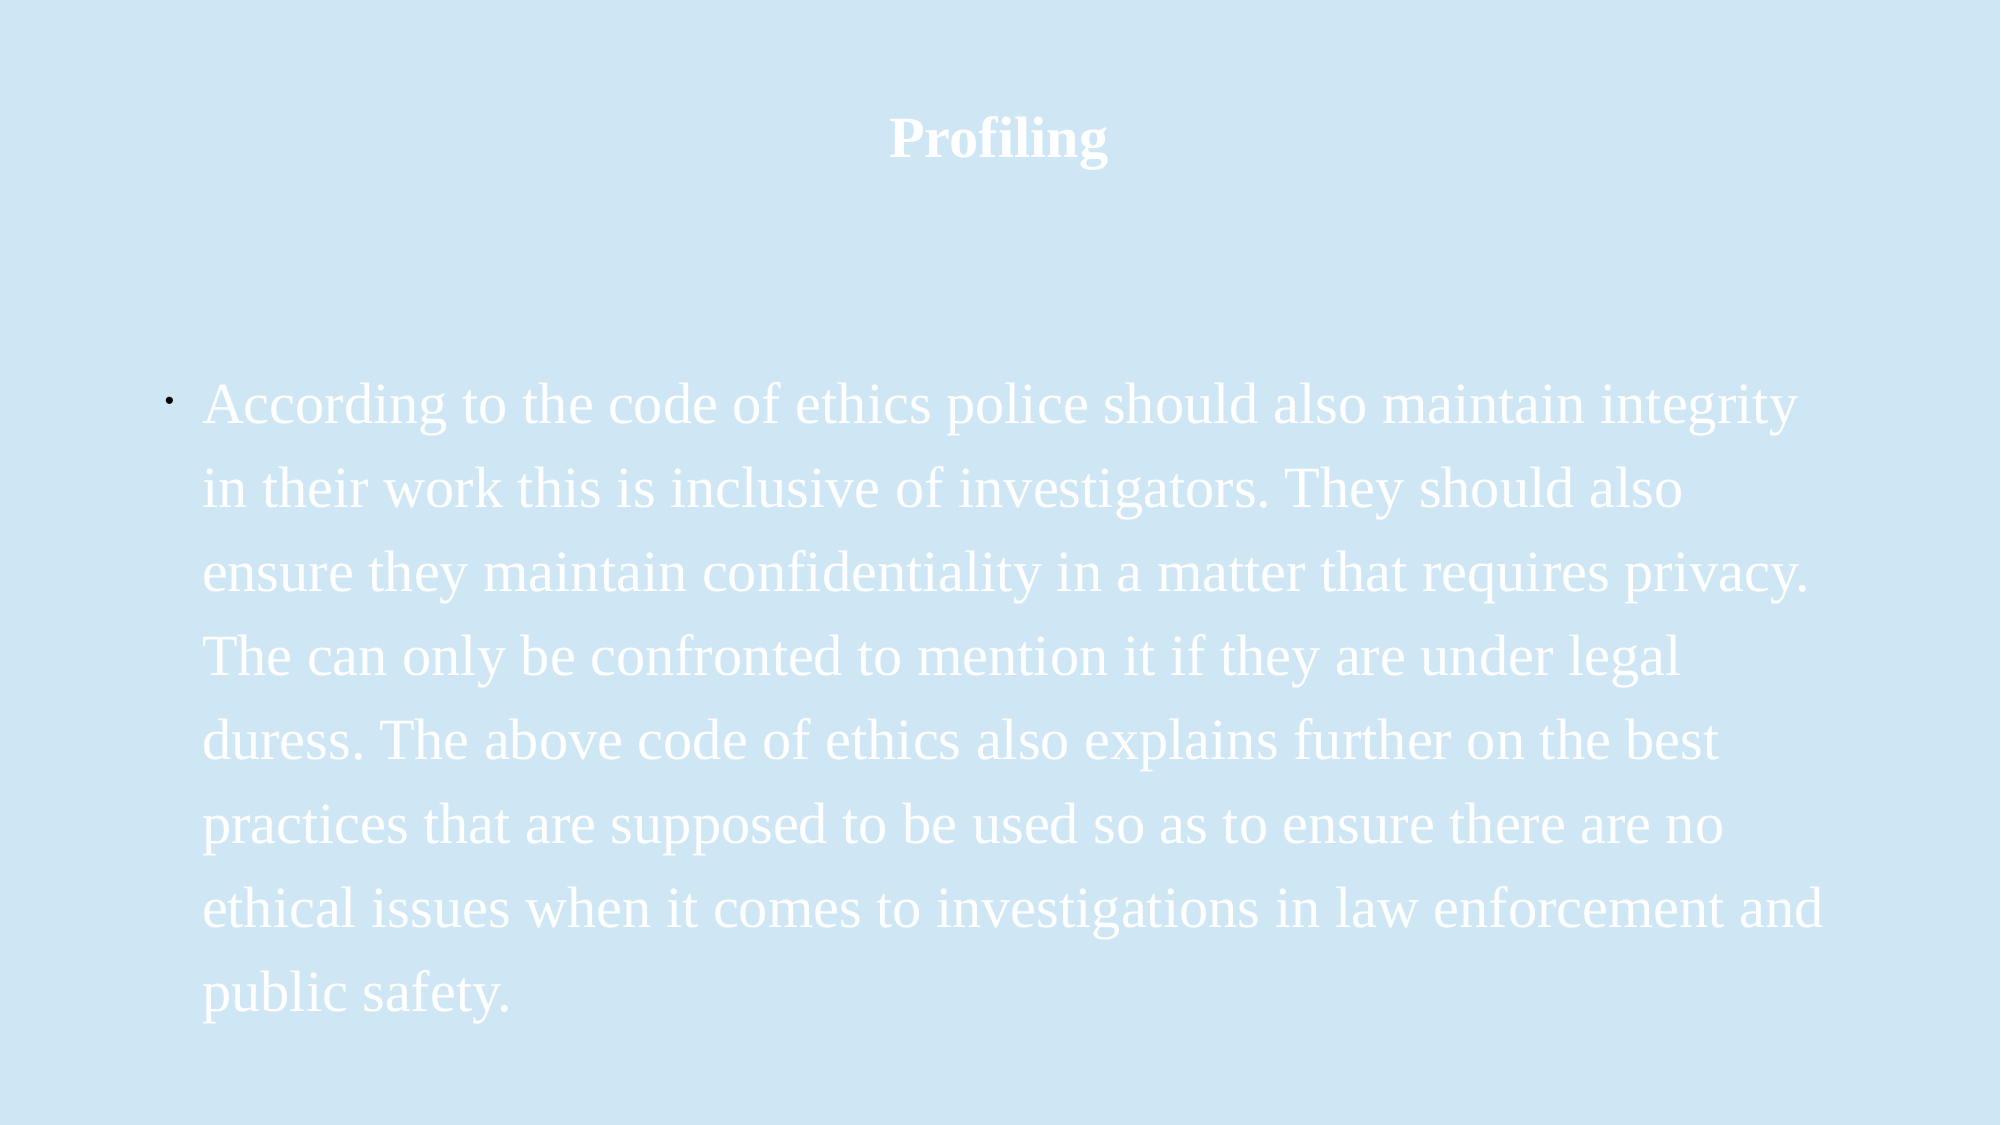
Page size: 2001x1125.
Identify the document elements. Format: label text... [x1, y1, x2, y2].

title Profiling [149, 99, 1849, 318]
list According to the code of ethics police should also maintain integrity in their work this is inclusive of investigators. They should also ensure they maintain confidentiality in a matter that requires privacy. The can only be confronted to mention it if they are under legal duress. The above code of ethics also explains further on the best practices that are supposed to be used so as to ensure there are no ethical issues when it comes to investigations in law enforcement and public safety. [149, 343, 1849, 950]
